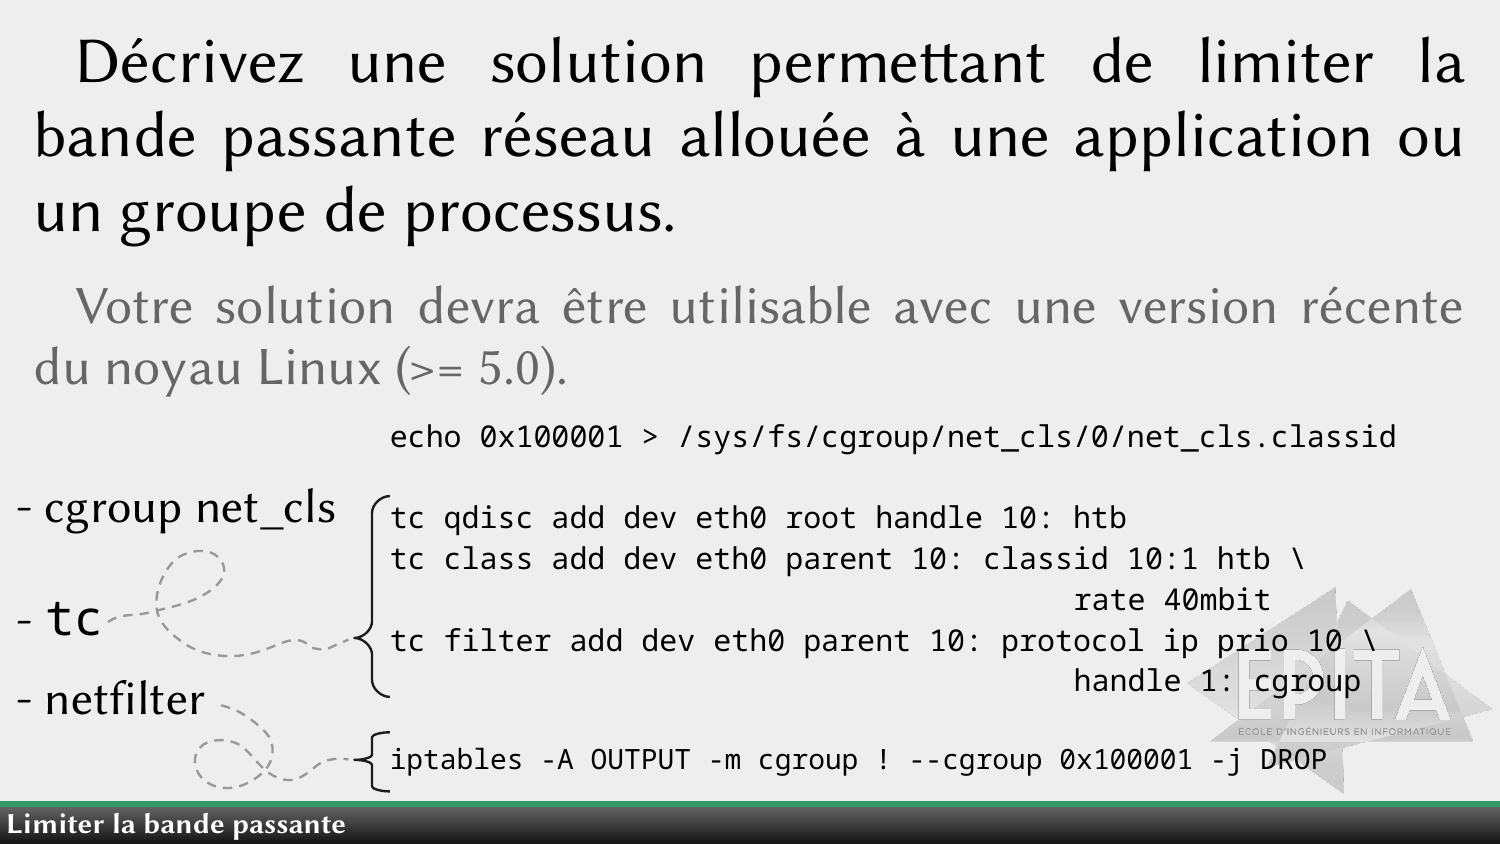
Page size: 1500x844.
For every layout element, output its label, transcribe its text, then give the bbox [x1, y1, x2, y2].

list echo 0x100001 > /sys/fs/cgroup/net_cls/0/net_cls.classid tc qdisc add dev eth0 root handle 10: htb tc class add dev eth0 parent 10: classid 10:1 htb \ rate 40mbit tc filter add dev eth0 parent 10: protocol ip prio 10 \ handle 1: cgroup [389, 413, 1500, 703]
picture [1187, 703, 1492, 794]
list Votre solution devra être utilisable avec une version récente du noyau Linux (>= 5.0). [33, 271, 1467, 402]
list Décrivez une solution permettant de limiter la bande passante réseau allouée à une application ou un groupe de processus. [33, 23, 1467, 249]
list - cgroup net_cls - tc - netfilter [363, 504, 378, 689]
title Limiter la bande passante [5, 801, 1075, 844]
list - cgroup net_cls - tc - netfilter [0, 478, 378, 727]
list iptables -A OUTPUT -m cgroup ! --cgroup 0x100001 -j DROP [389, 726, 1465, 792]
